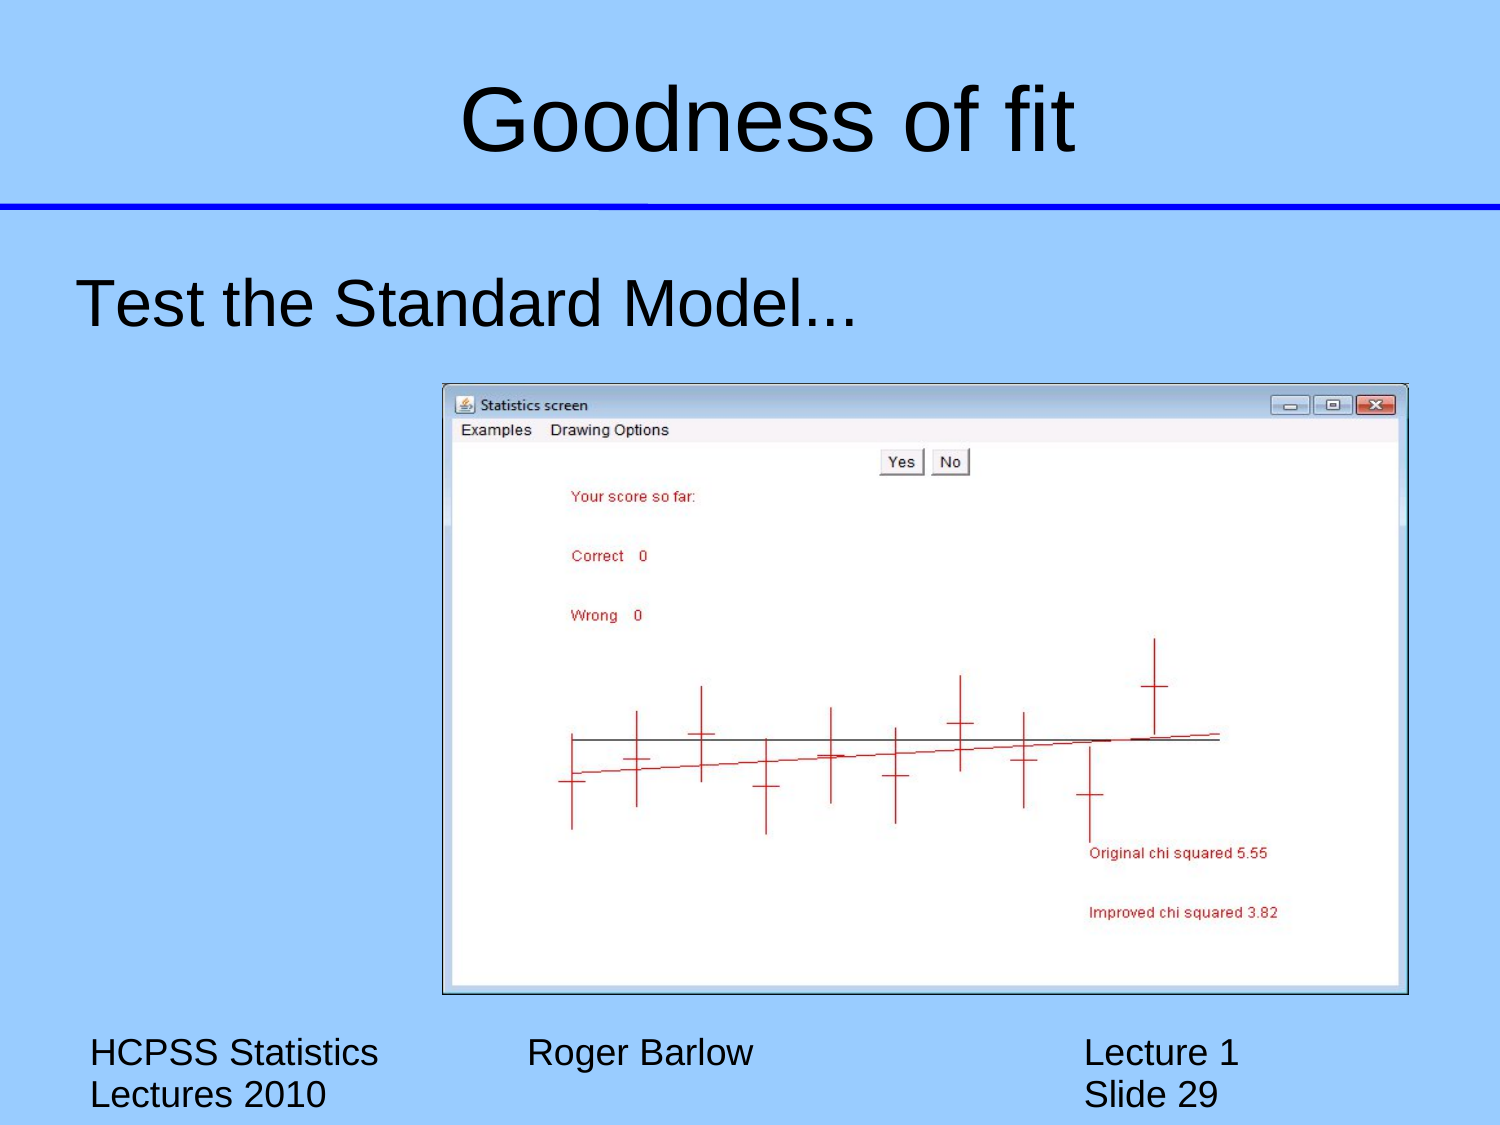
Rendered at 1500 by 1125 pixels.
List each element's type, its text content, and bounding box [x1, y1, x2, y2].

picture [442, 383, 1409, 995]
title Goodness of fit [118, 63, 1418, 173]
list Test the Standard Model... [75, 262, 1426, 991]
